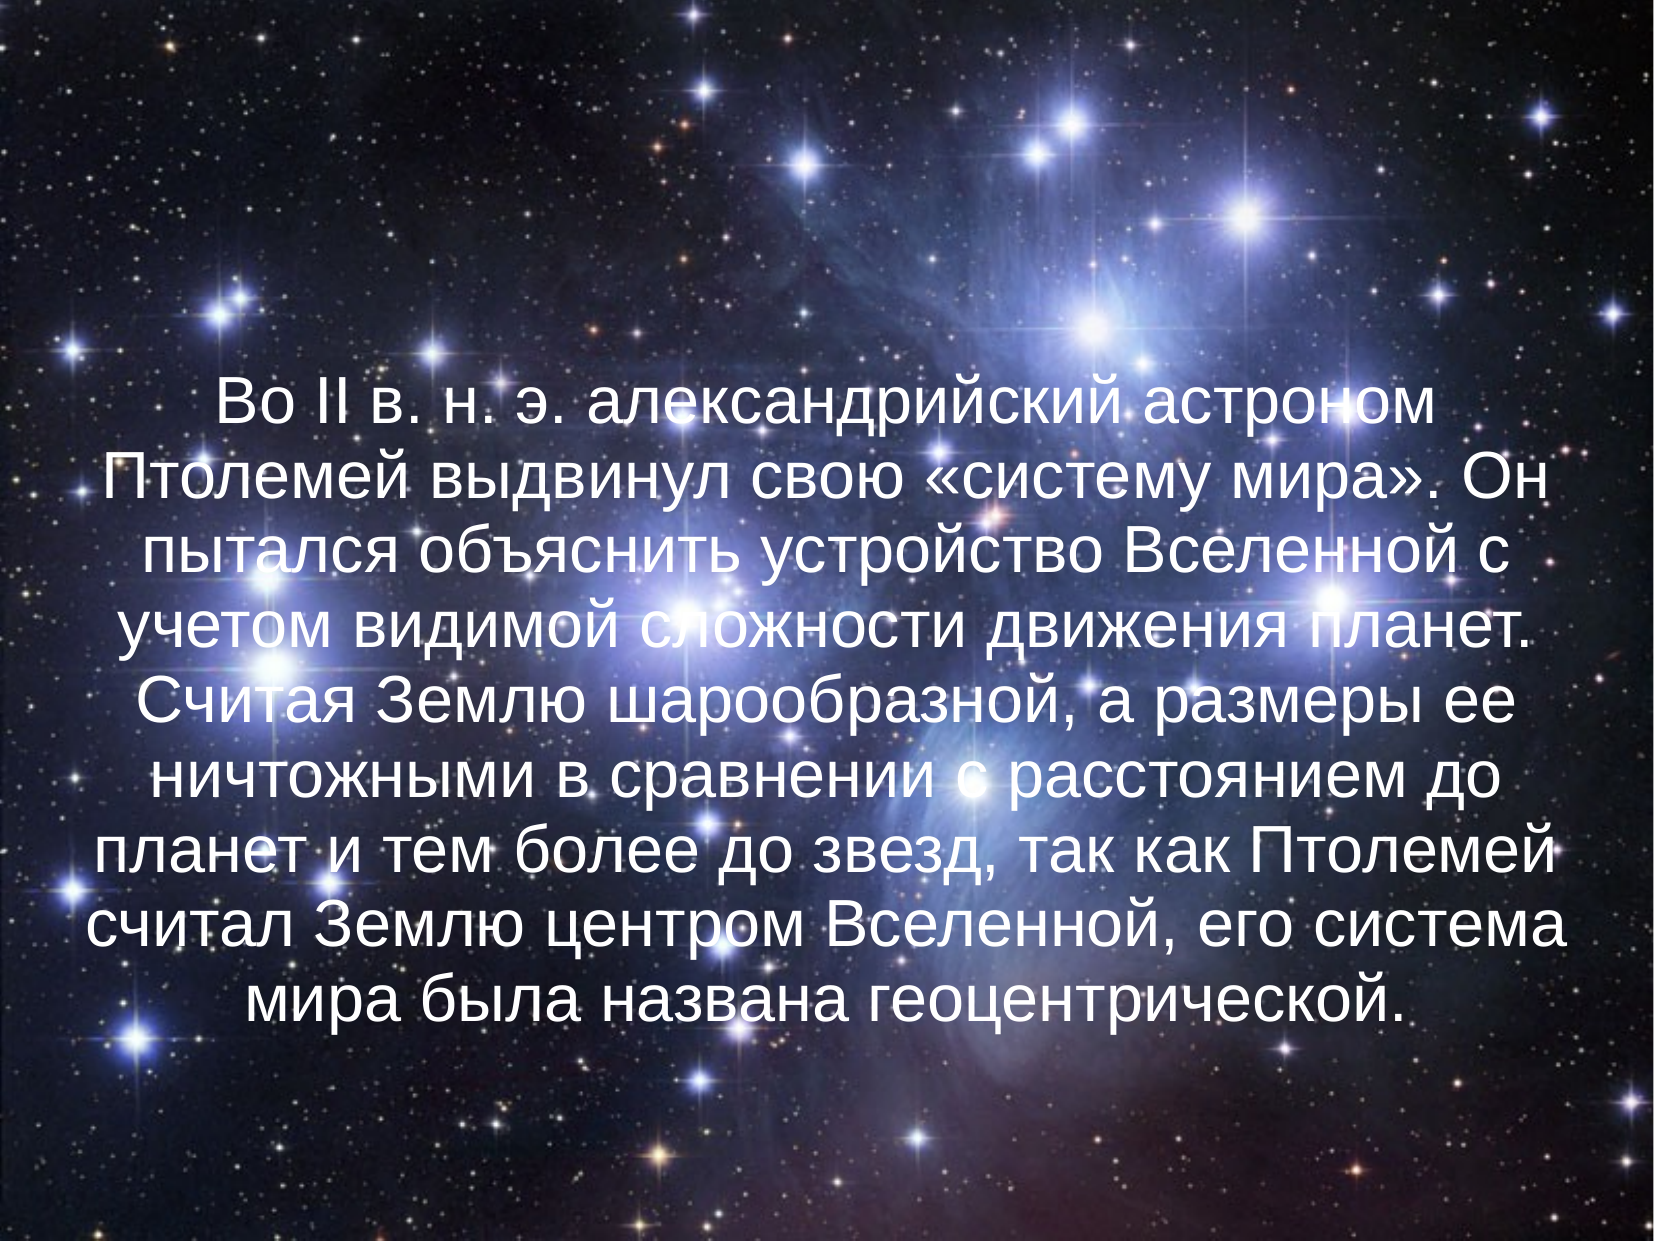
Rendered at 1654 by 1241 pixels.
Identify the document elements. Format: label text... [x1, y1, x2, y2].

subtitle Во II в. н. э. александрийский астроном Птолемей выдвинул свою «систему мира». Он пытался объяснить устройство Вселенной с учетом видимой сложности движения планет. Считая Землю шарообразной, а размеры ее ничтожными в сравнении с расстоянием до планет и тем более до звезд, так как Птолемей считал Землю центром Вселенной, его система мира была названа геоцентрической. [82, 297, 1571, 1102]
picture [0, 0, 1654, 1241]
